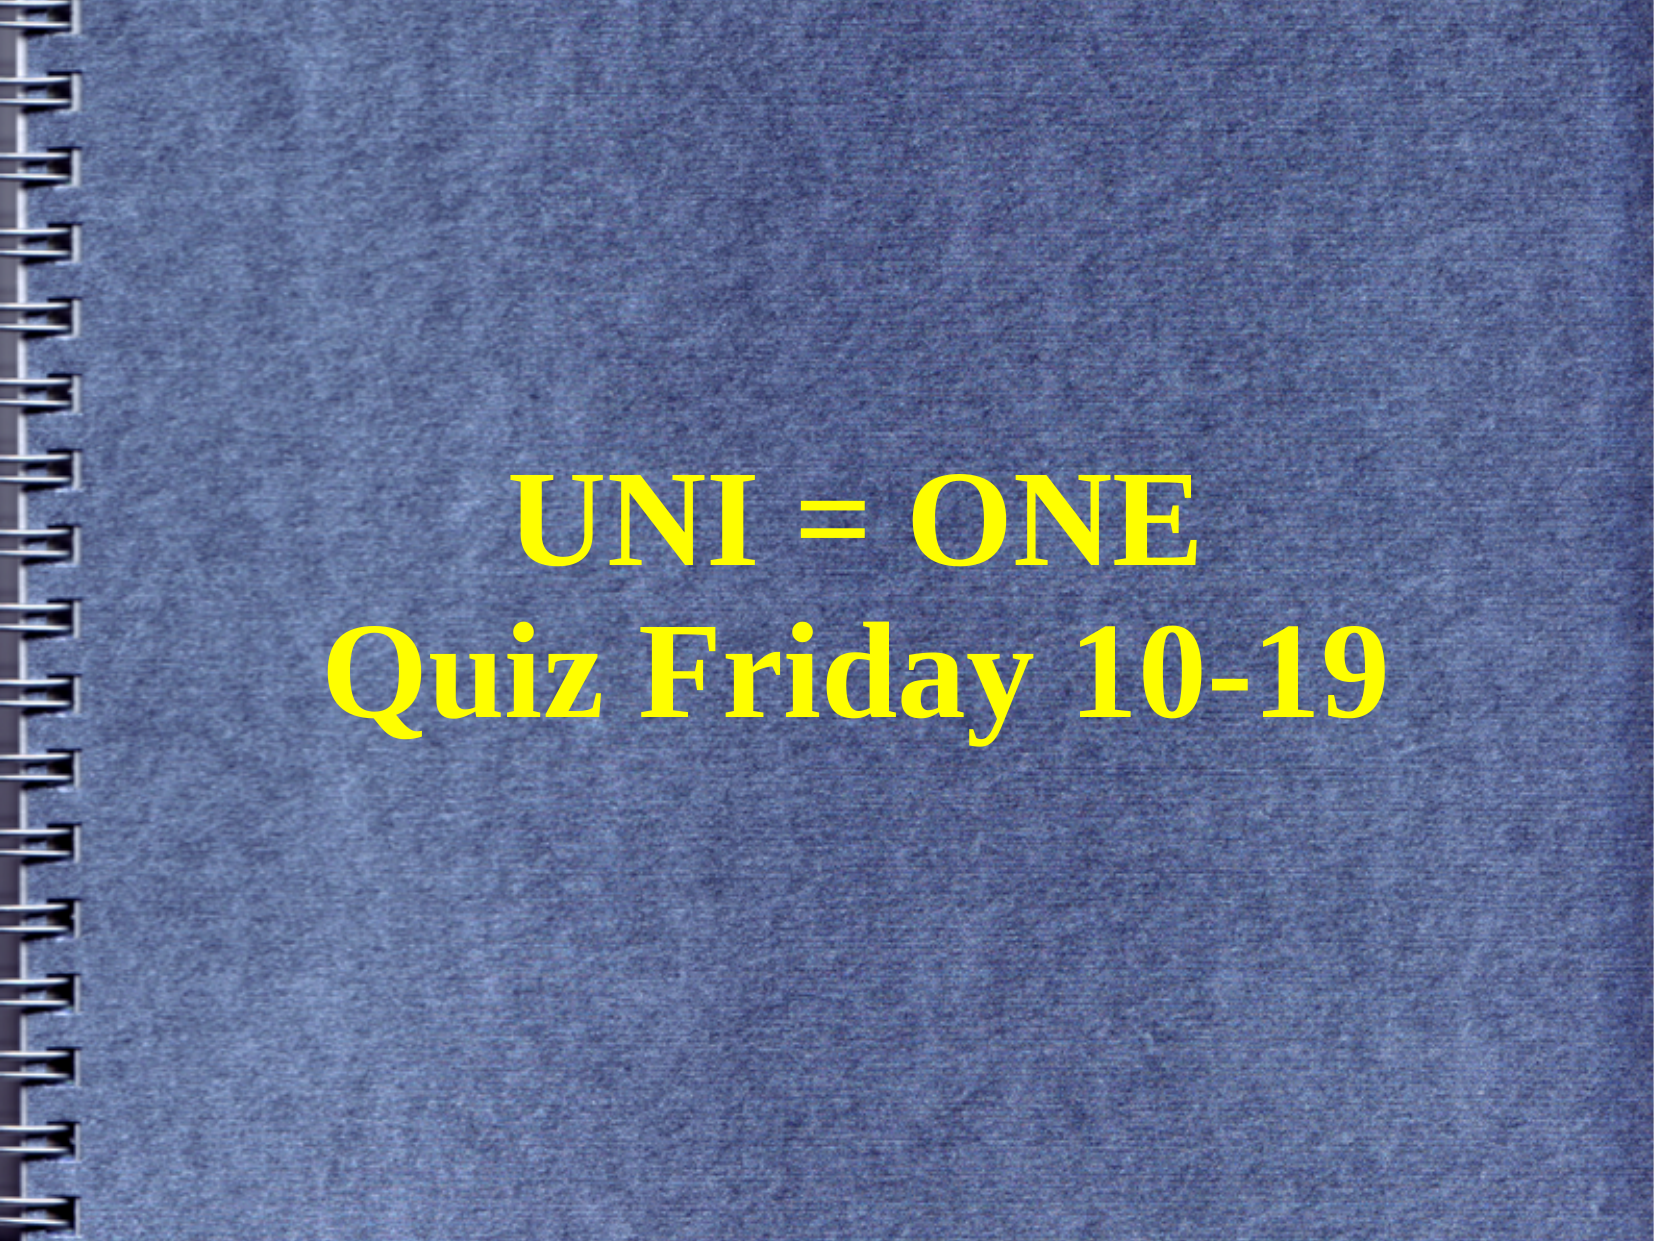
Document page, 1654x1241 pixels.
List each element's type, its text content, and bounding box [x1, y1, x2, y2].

picture [0, 0, 1654, 1241]
subtitle UNI = ONE Quiz Friday 10-19 [112, 65, 1601, 1126]
